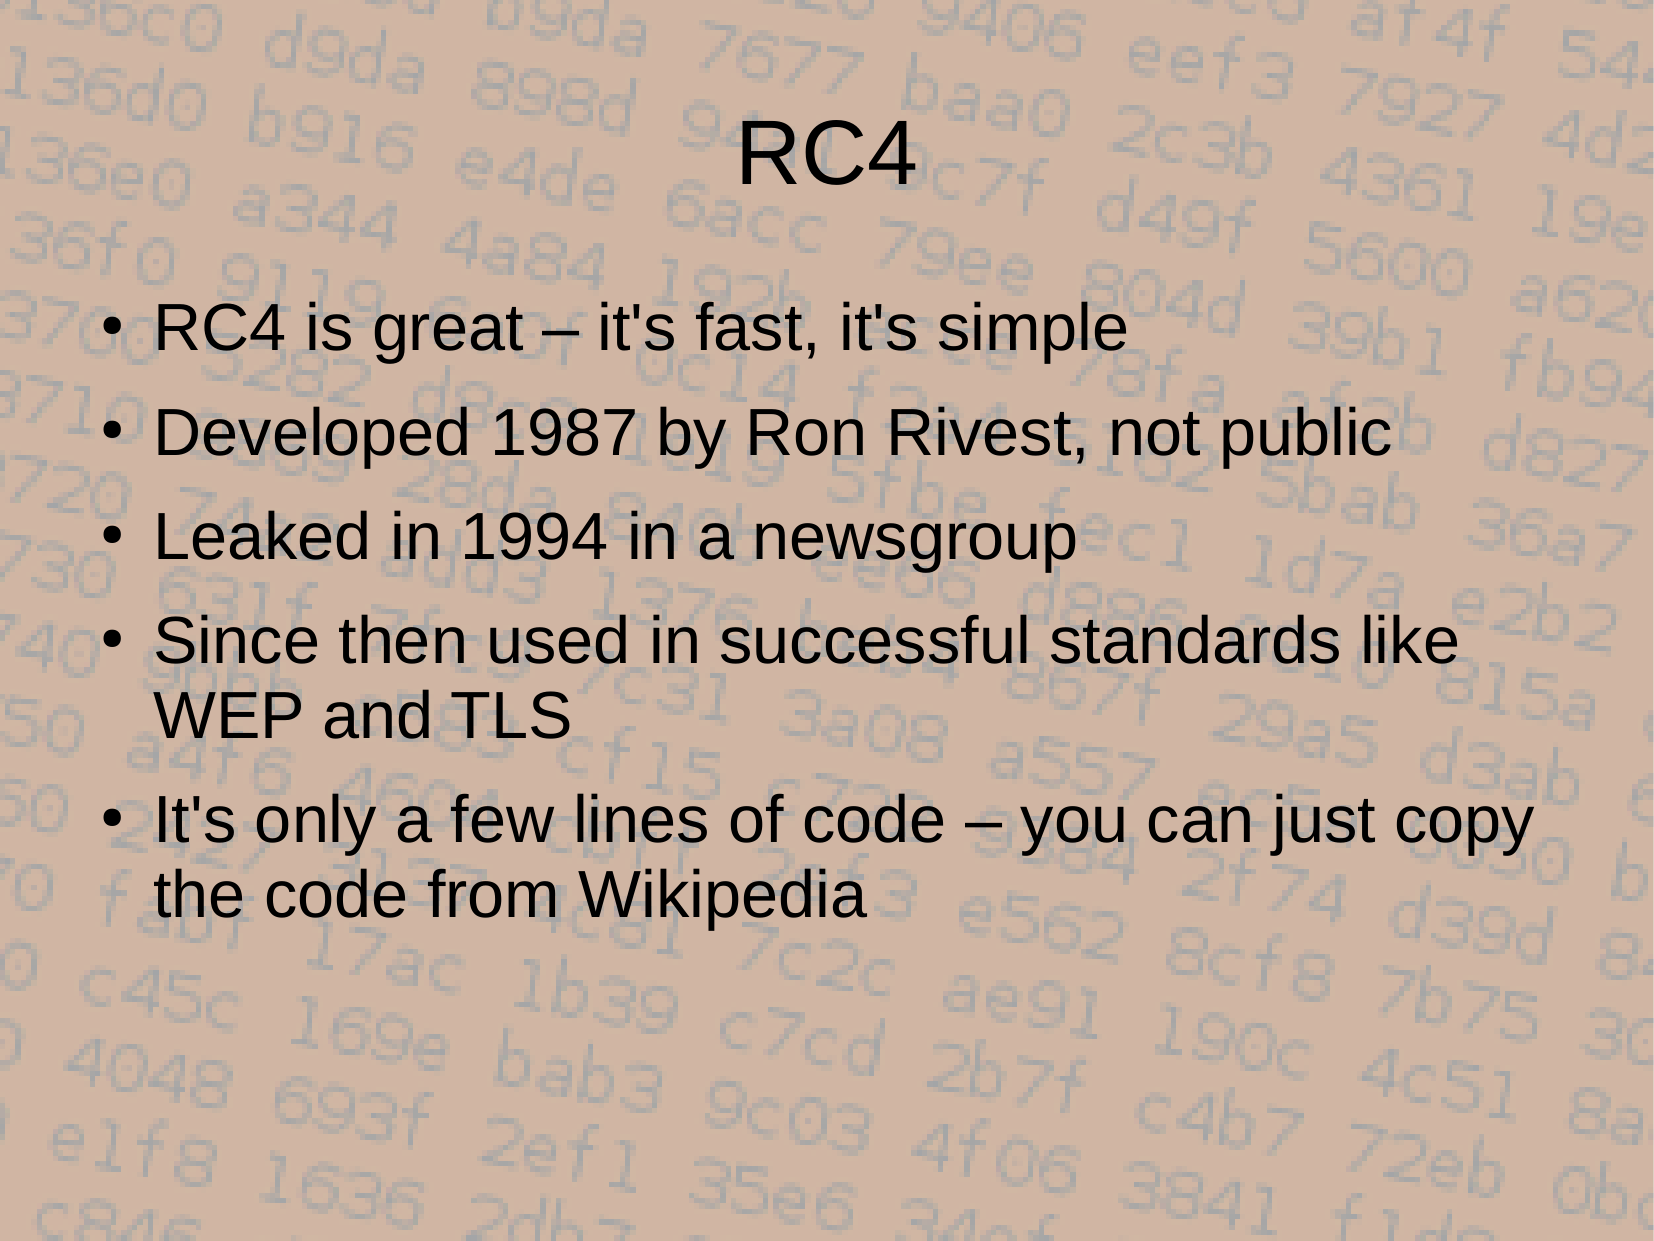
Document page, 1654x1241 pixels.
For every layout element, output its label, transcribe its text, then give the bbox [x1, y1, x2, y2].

picture [0, 0, 1654, 1241]
list RC4 is great – it's fast, it's simple Developed 1987 by Ron Rivest, not public Leaked in 1994 in a newsgroup Since then used in successful standards like WEP and TLS It's only a few lines of code – you can just copy the code from Wikipedia [82, 290, 1571, 1010]
title RC4 [82, 49, 1571, 257]
